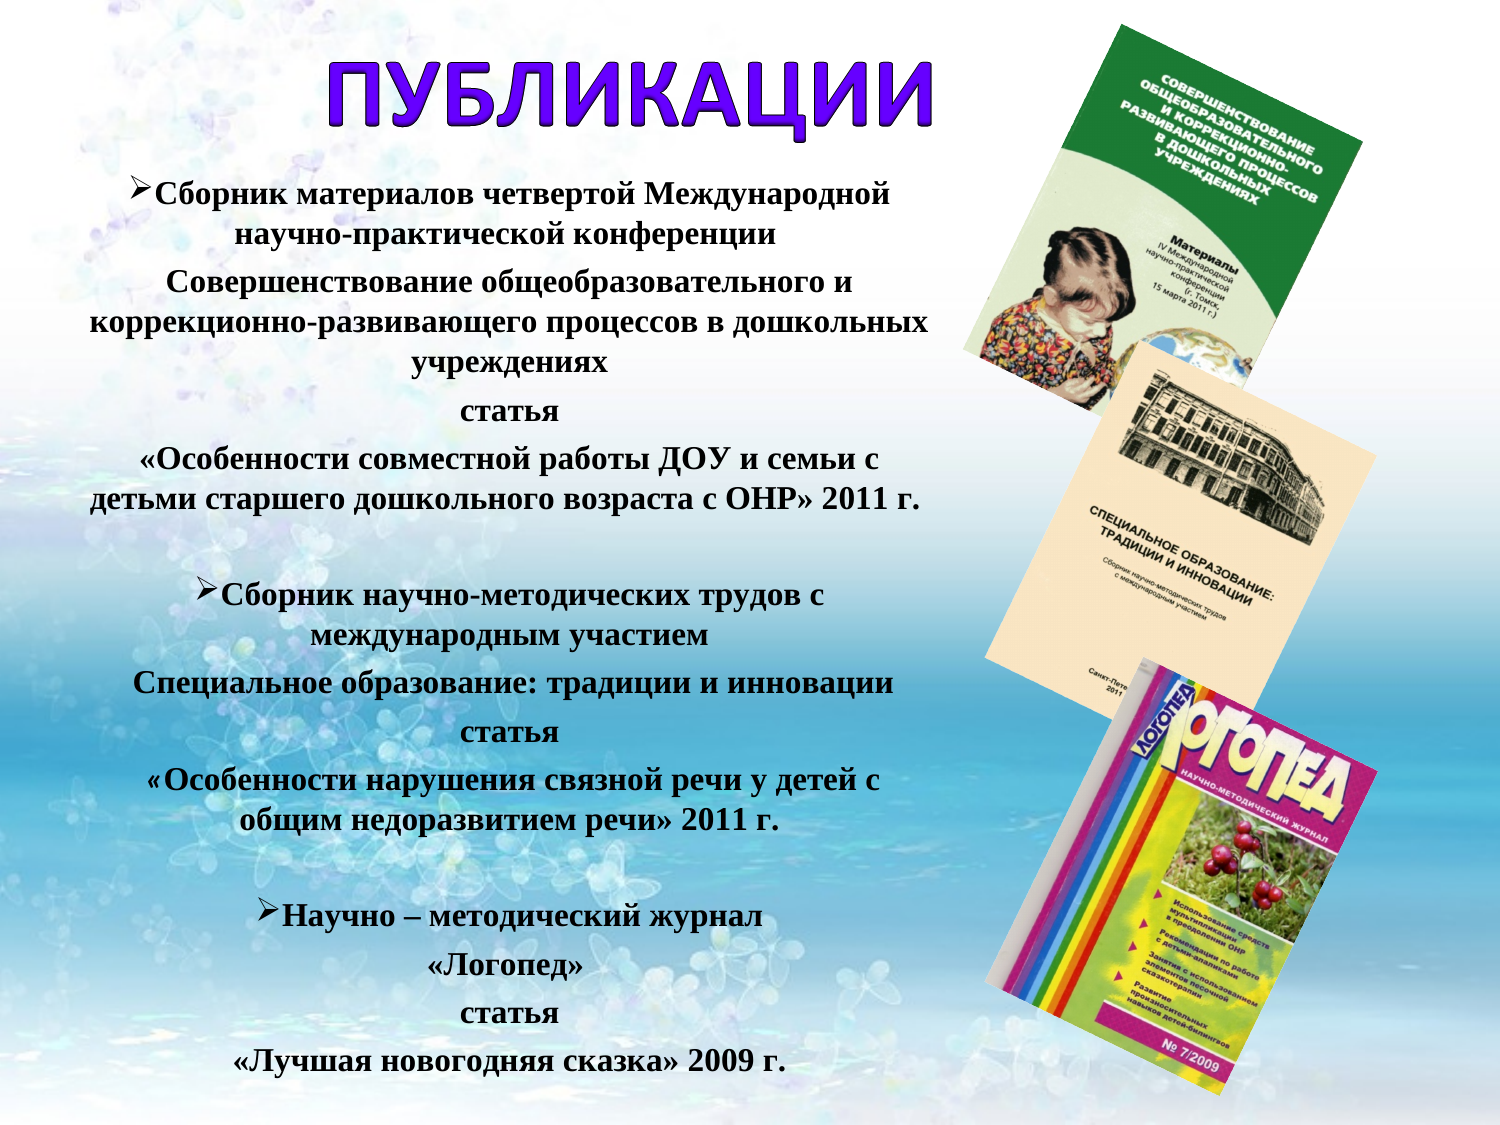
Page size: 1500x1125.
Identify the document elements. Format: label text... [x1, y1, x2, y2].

picture [0, 0, 1500, 1125]
text_box Сборник материалов четвертой Международной научно-практической конференции Совершенствование общеобразовательного и коррекционно-развивающего процессов в дошкольных учреждениях статья «Особенности совместной работы ДОУ и семьи с детьми старшего дошкольного возраста с ОНР» 2011 г. Сборник научно-методических трудов с международным участием Специальное образование: традиции и инновации статья «Особенности нарушения связной речи у детей с общим недоразвитием речи» 2011 г. Научно – методический журнал «Логопед» статья «Лучшая новогодняя сказка» 2009 г. [70, 163, 950, 1102]
